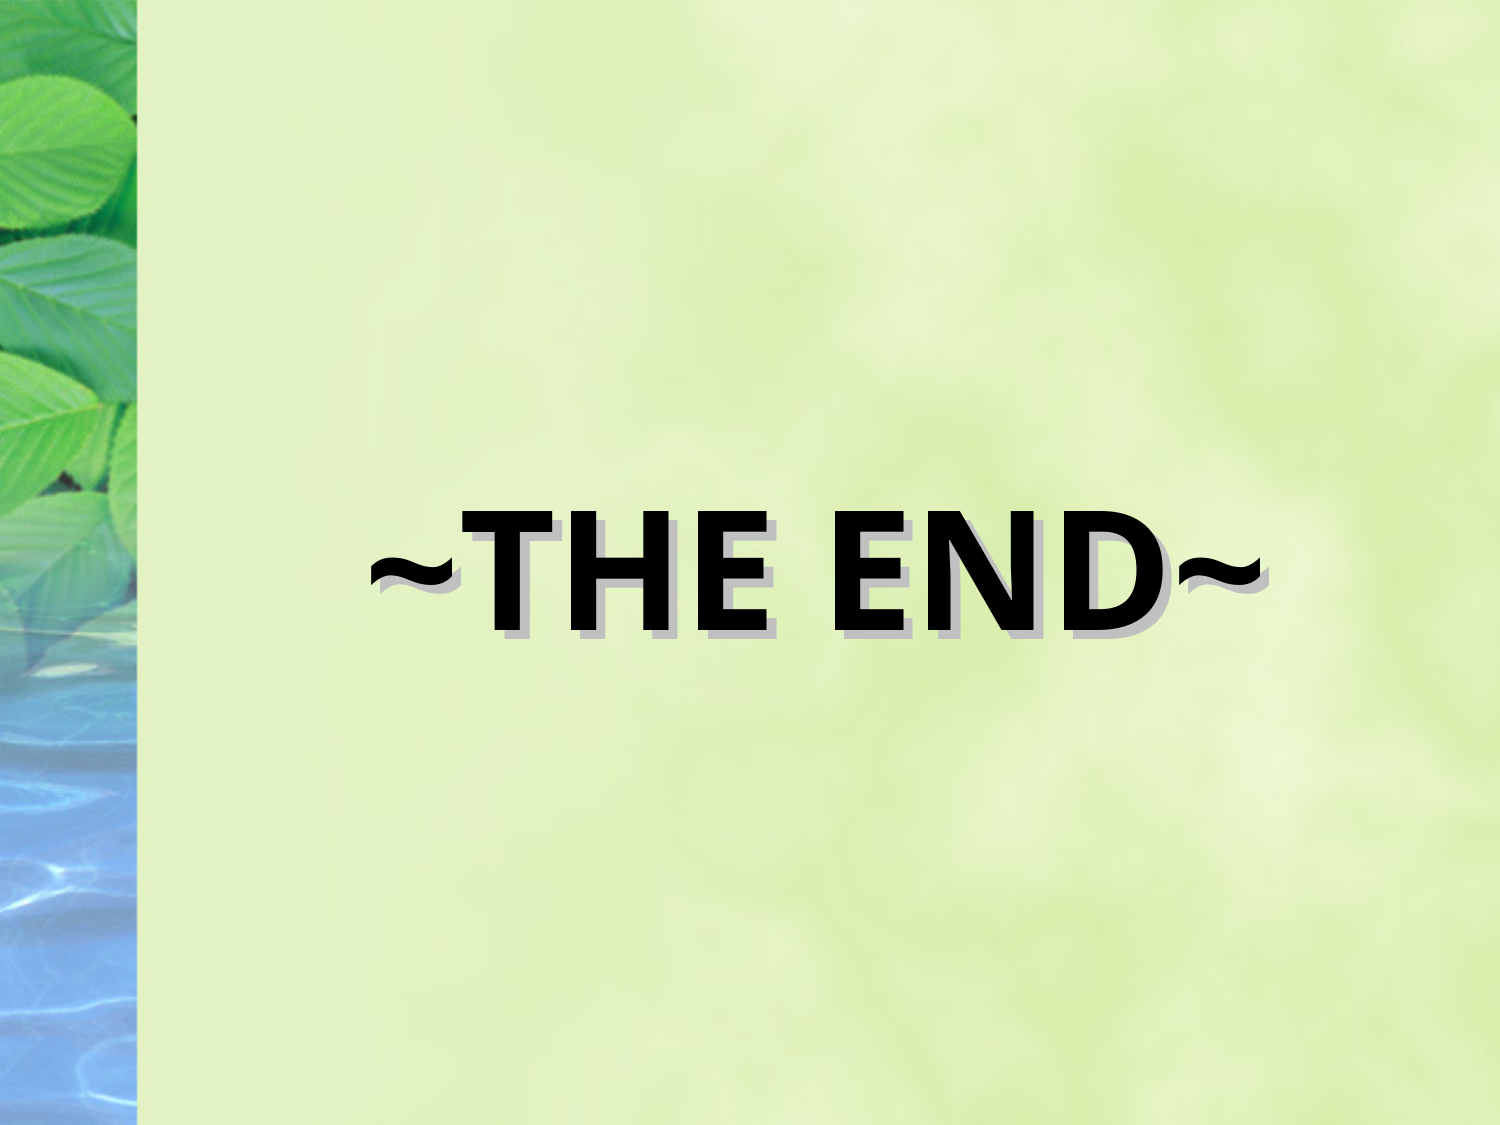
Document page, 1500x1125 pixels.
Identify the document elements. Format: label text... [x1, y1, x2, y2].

text_box ~THE END~ [100, 456, 1500, 671]
